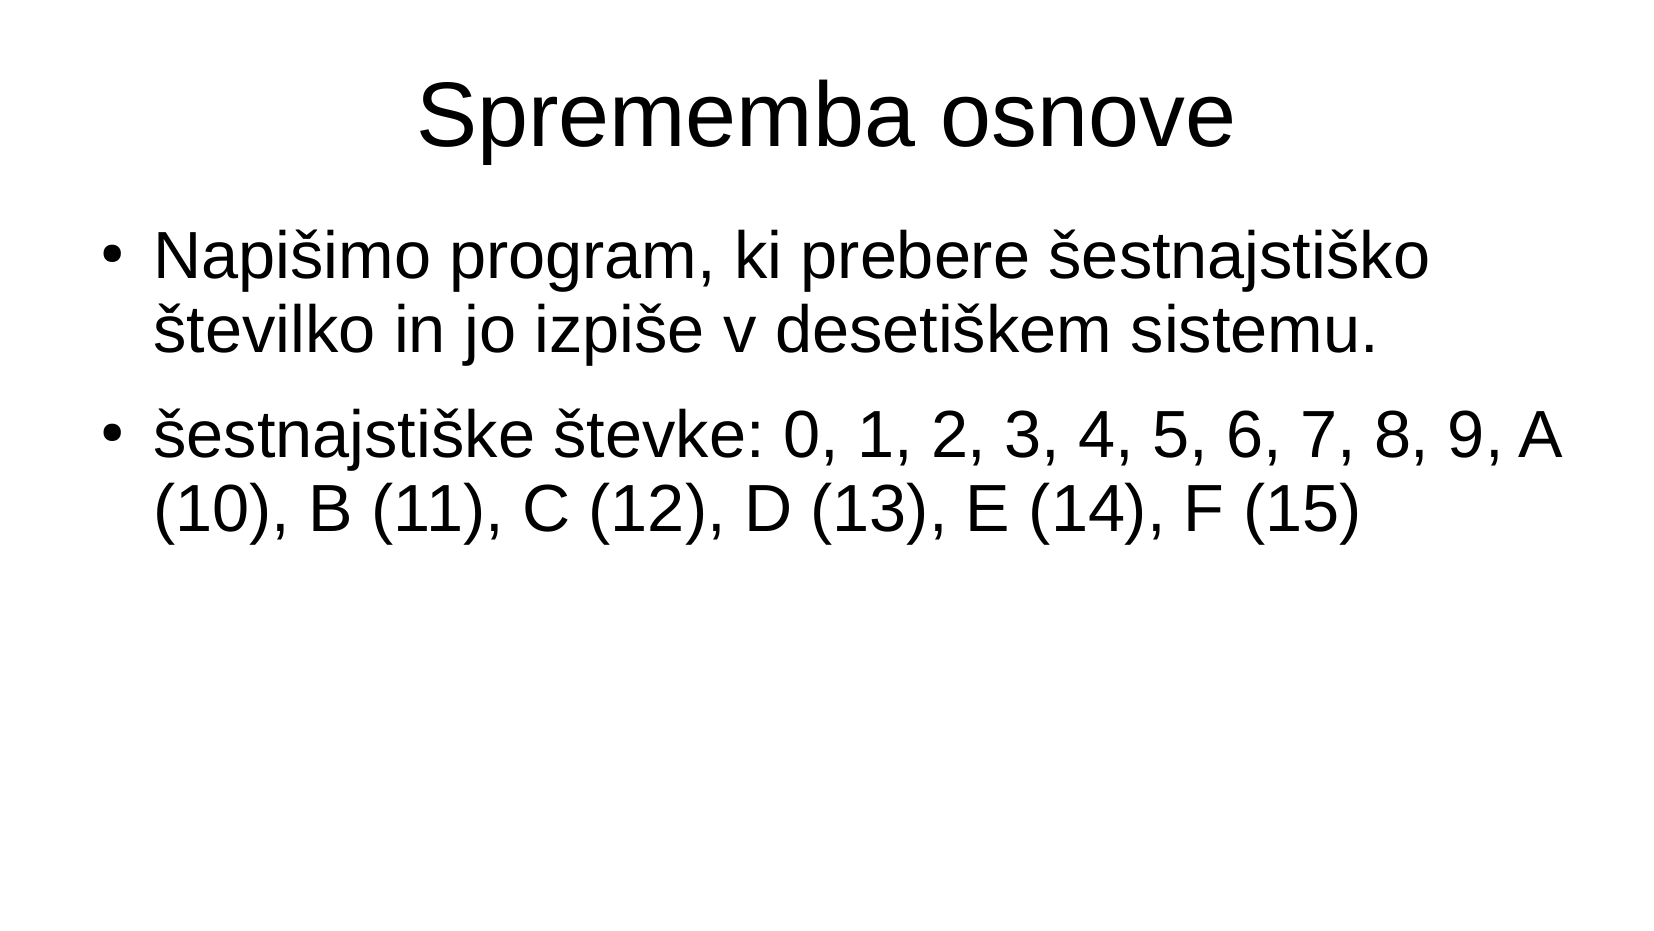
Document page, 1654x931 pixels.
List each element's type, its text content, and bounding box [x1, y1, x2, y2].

list Napišimo program, ki prebere šestnajstiško številko in jo izpiše v desetiškem sistemu. šestnajstiške števke: 0, 1, 2, 3, 4, 5, 6, 7, 8, 9, A (10), B (11), C (12), D (13), E (14), F (15) [82, 217, 1571, 758]
title Sprememba osnove [82, 37, 1571, 193]
